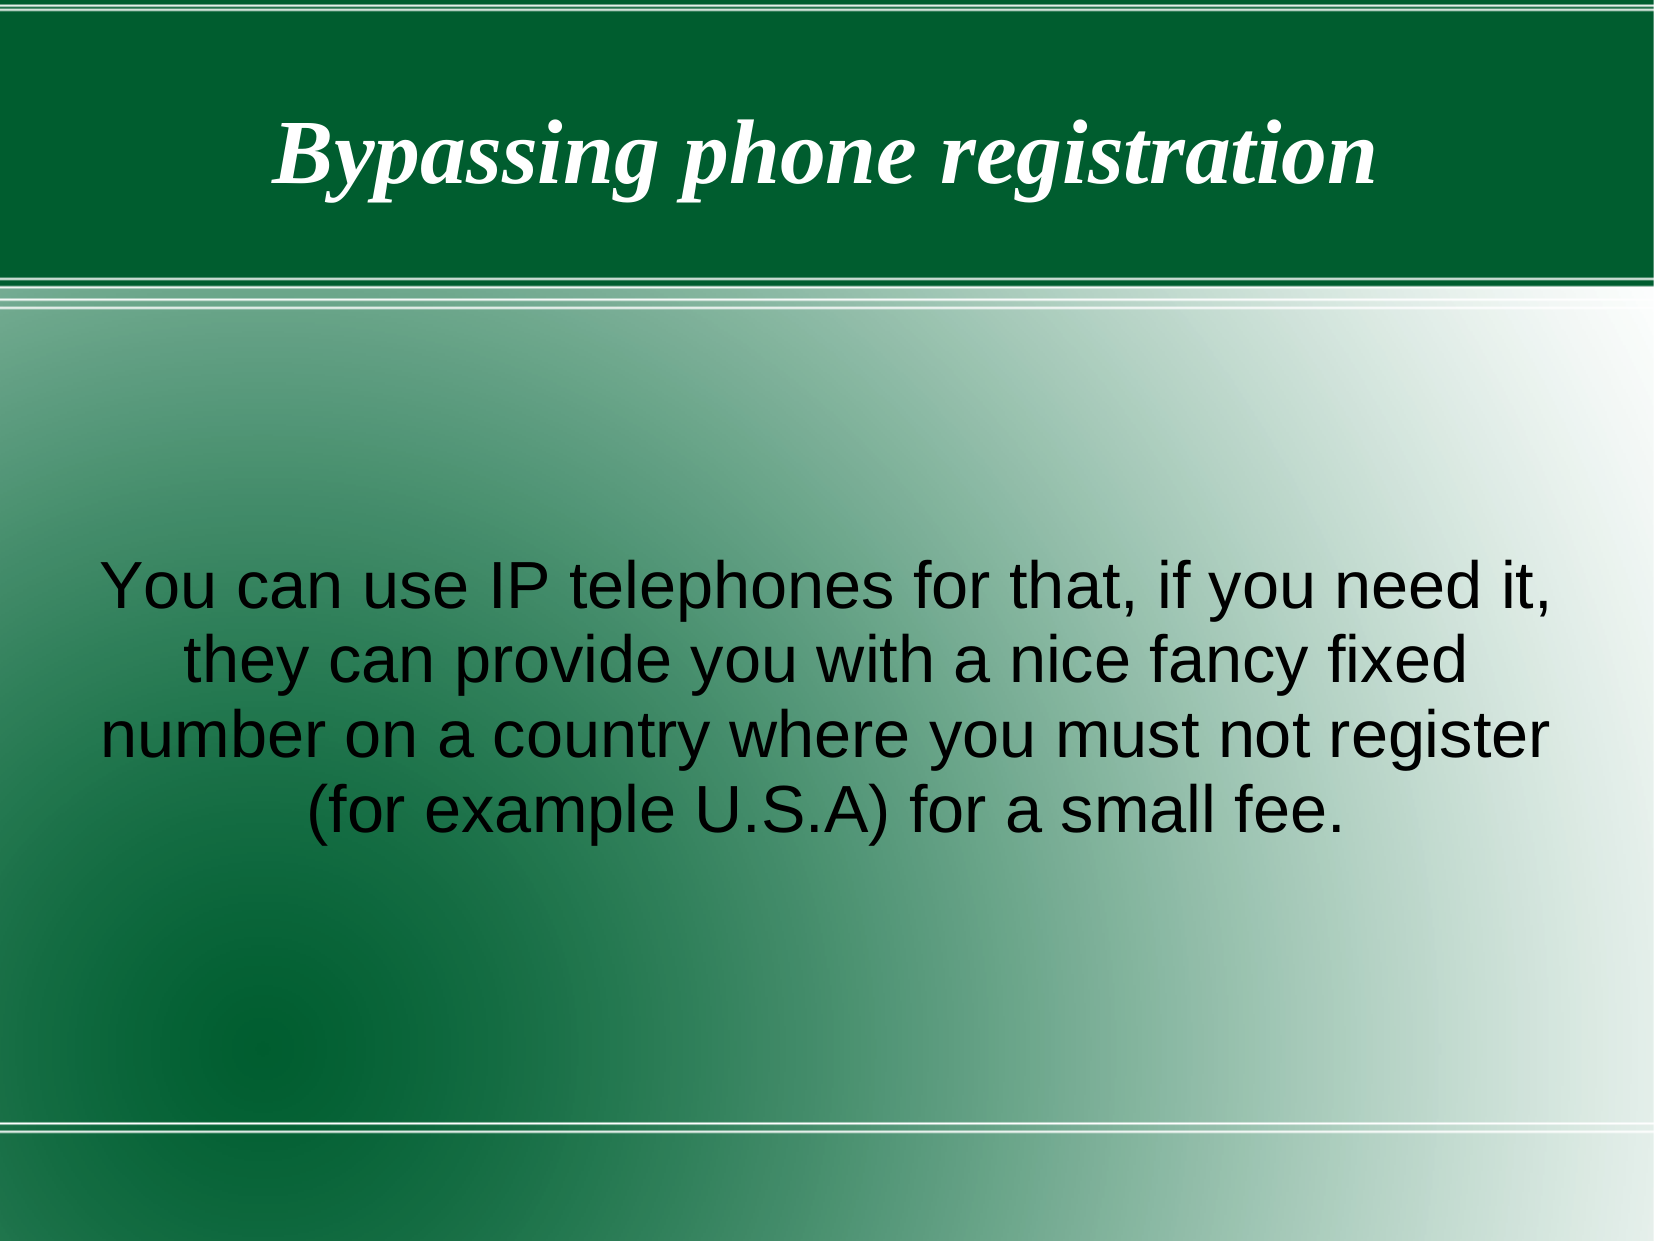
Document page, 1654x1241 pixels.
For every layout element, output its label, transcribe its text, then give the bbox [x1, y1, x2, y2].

subtitle You can use IP telephones for that, if you need it, they can provide you with a nice fancy fixed number on a country where you must not register (for example U.S.A) for a small fee. [82, 337, 1571, 1057]
title Bypassing phone registration [82, 49, 1571, 257]
picture [0, 0, 1654, 1241]
